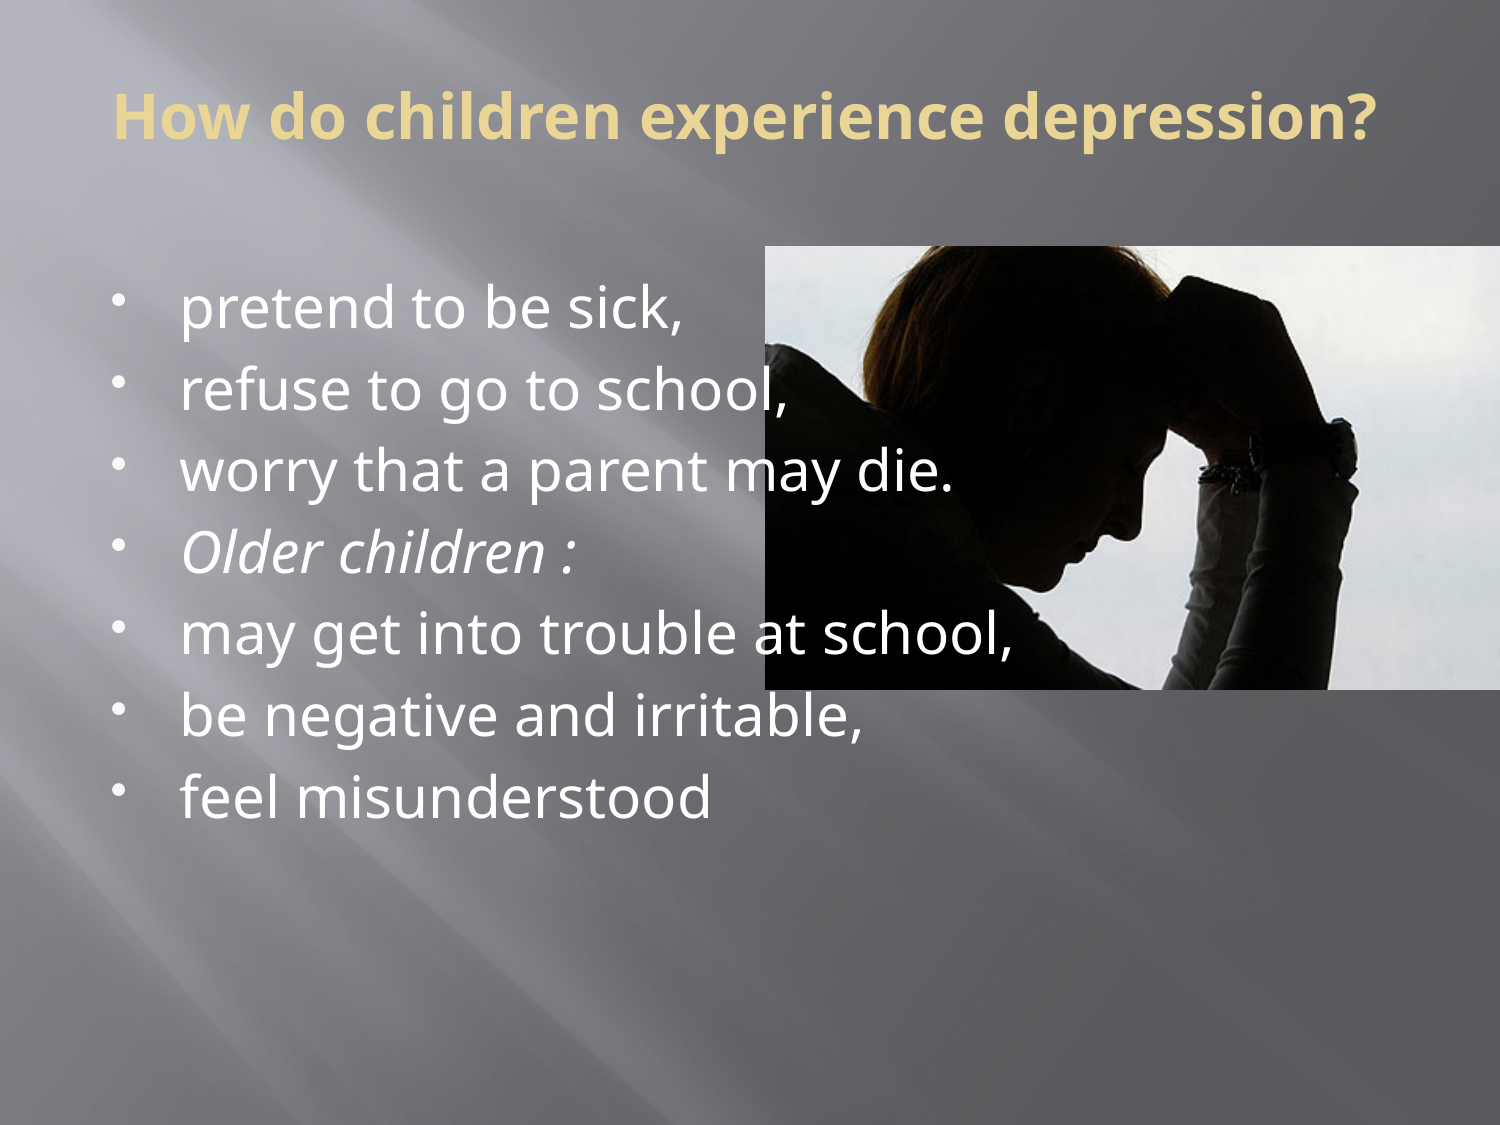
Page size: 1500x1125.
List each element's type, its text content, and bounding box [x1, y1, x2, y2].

picture [0, 0, 1500, 1125]
title How do children experience depression? [70, 58, 1421, 247]
list pretend to be sick, refuse to go to school, worry that a parent may die. Older children : may get into trouble at school, be negative and irritable, feel misunderstood [75, 262, 1425, 1035]
